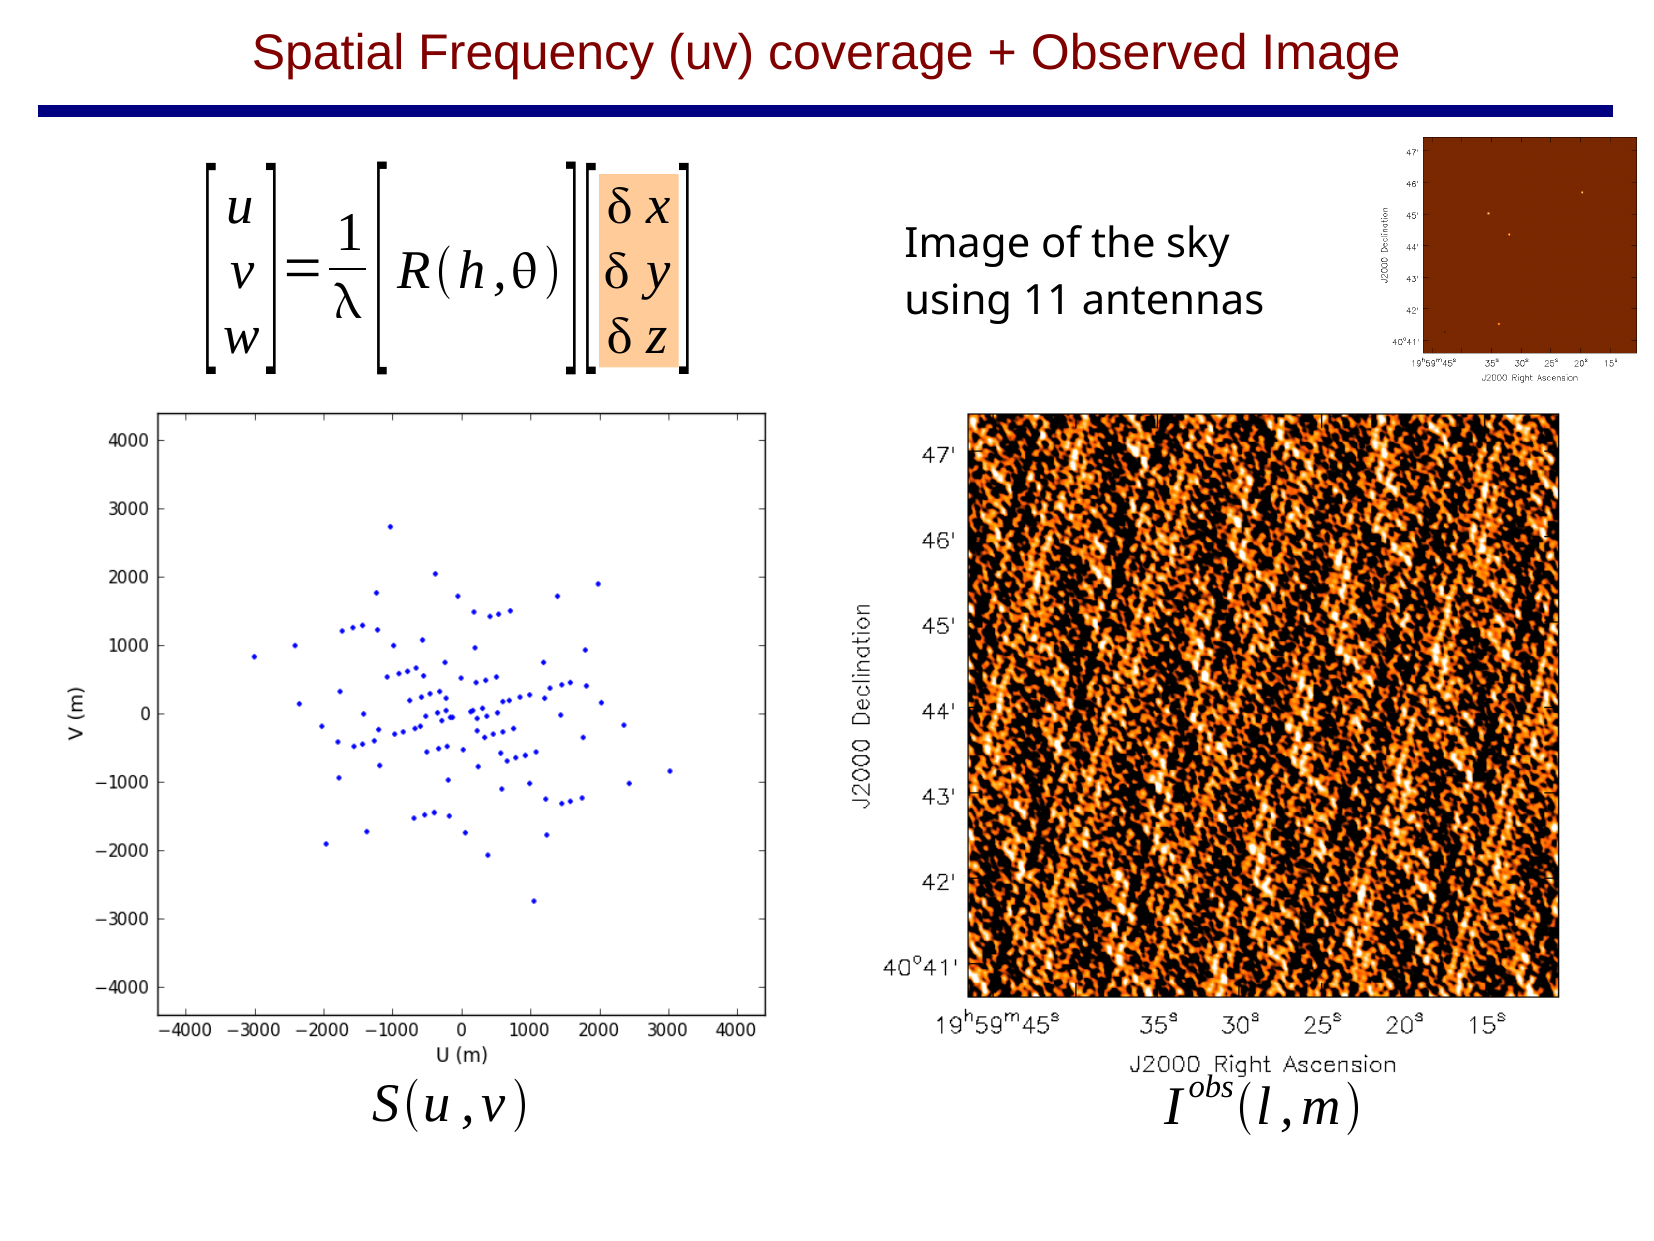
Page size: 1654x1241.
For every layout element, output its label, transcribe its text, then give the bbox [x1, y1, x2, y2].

chart [355, 1073, 541, 1136]
picture [60, 119, 1653, 1160]
title Spatial Frequency (uv) coverage + Observed Image [82, 15, 1571, 89]
chart [189, 158, 708, 377]
text_box Image of the sky using 11 antennas [889, 148, 1323, 377]
chart [1147, 1070, 1375, 1140]
